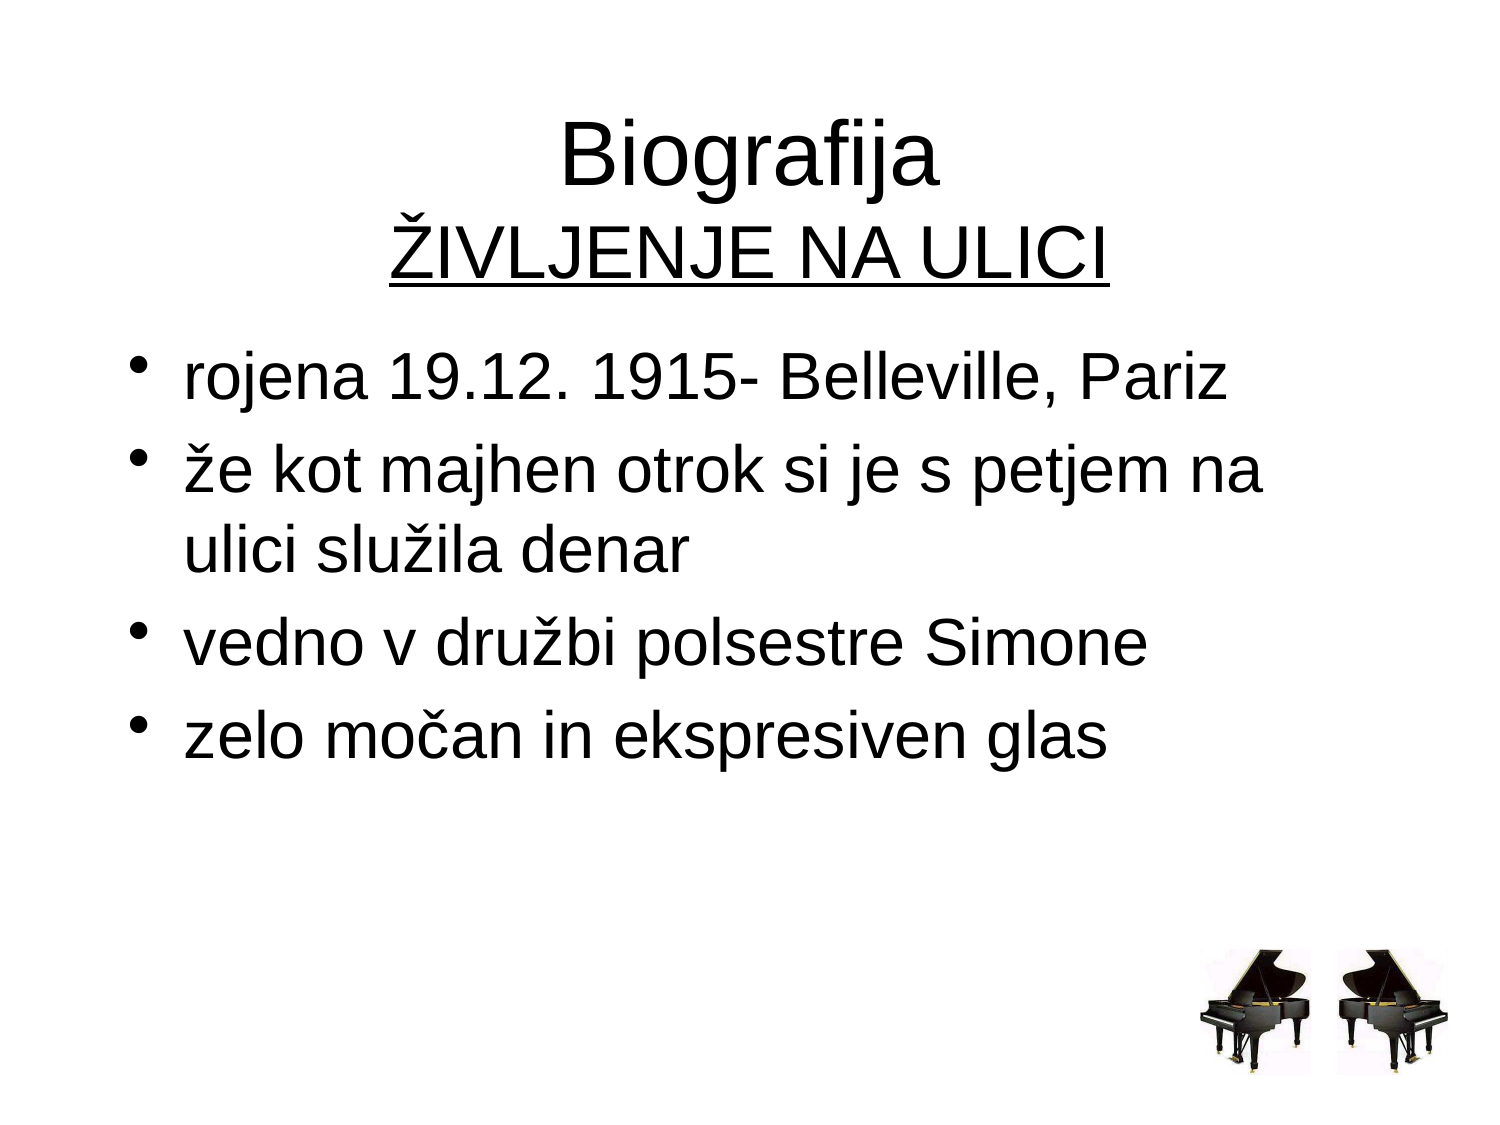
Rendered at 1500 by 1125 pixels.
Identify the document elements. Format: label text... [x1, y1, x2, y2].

picture [1200, 949, 1311, 1075]
list rojena 19.12. 1915- Belleville, Pariz že kot majhen otrok si je s petjem na ulici služila denar vedno v družbi polsestre Simone zelo močan in ekspresiven glas [112, 324, 1388, 1000]
title Biografija ŽIVLJENJE NA ULICI [112, 99, 1388, 288]
picture [1337, 949, 1448, 1075]
